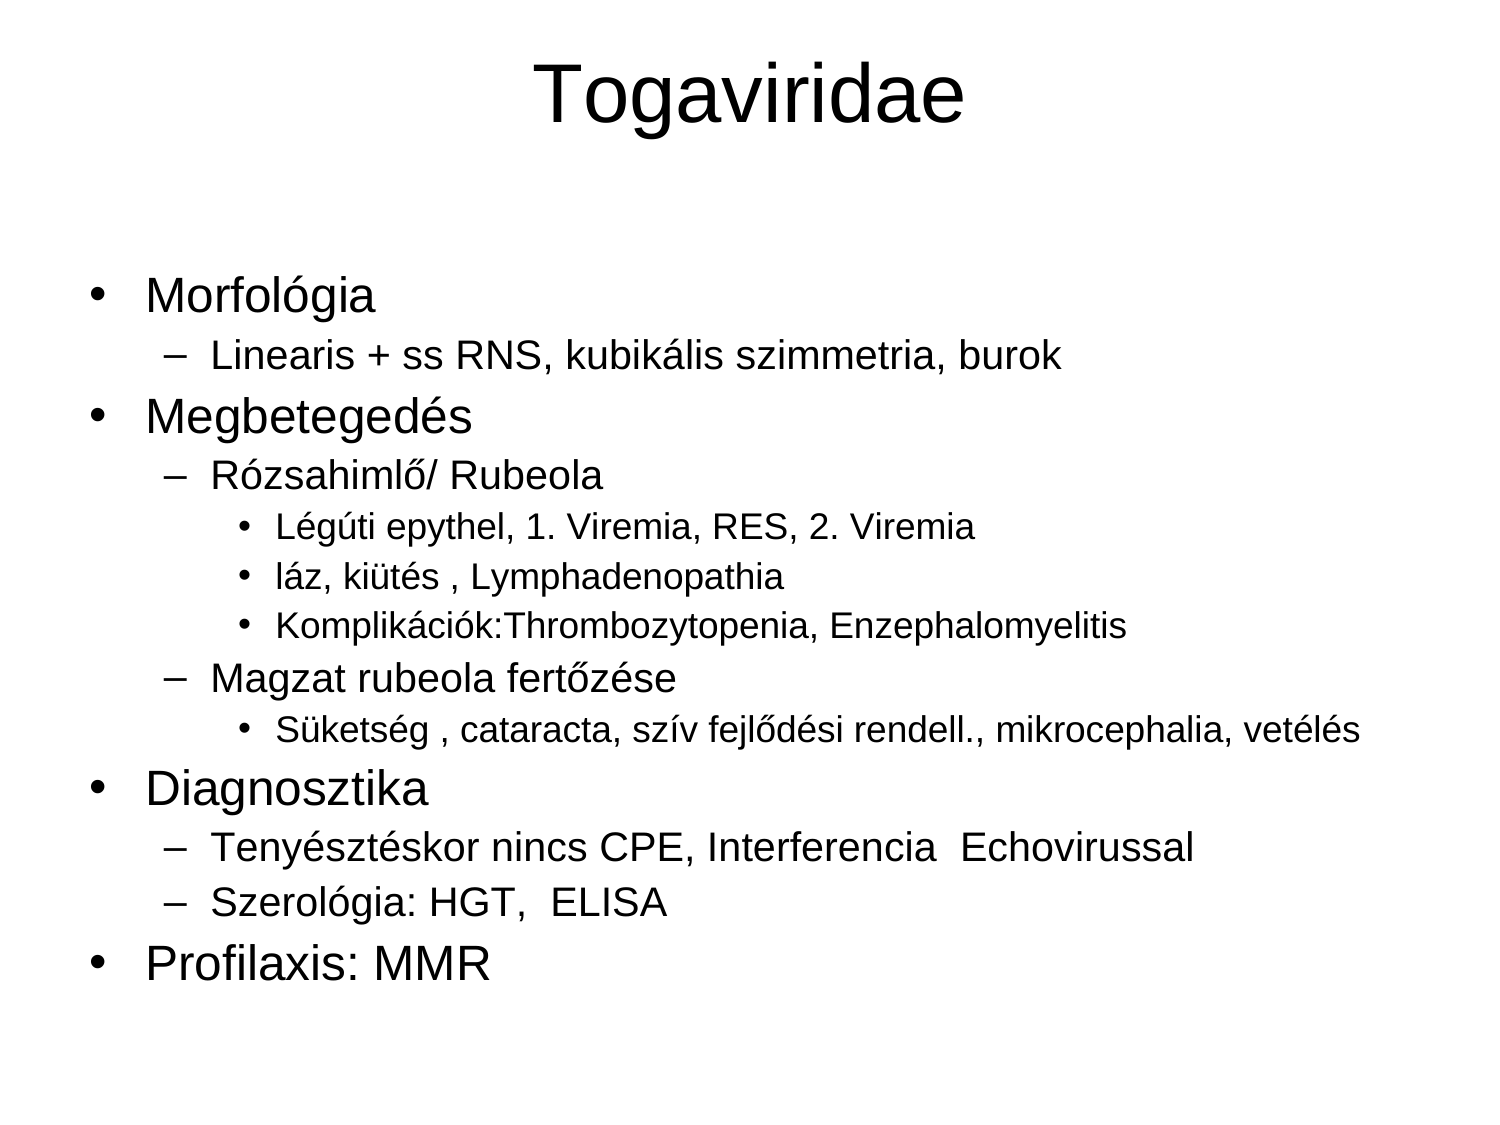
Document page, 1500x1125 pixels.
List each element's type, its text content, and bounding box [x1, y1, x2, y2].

title Togaviridae [75, 31, 1426, 247]
list Morfológia Linearis + ss RNS, kubikális szimmetria, burok Megbetegedés Rózsahimlő/ Rubeola Légúti epythel, 1. Viremia, RES, 2. Viremia láz, kiütés , Lymphadenopathia Komplikációk:Thrombozytopenia, Enzephalomyelitis Magzat rubeola fertőzése Süketség , cataracta, szív fejlődési rendell., mikrocephalia, vetélés Diagnosztika Tenyésztéskor nincs CPE, Interferencia Echovirussal Szerológia: HGT, ELISA Profilaxis: MMR [75, 262, 1426, 1005]
